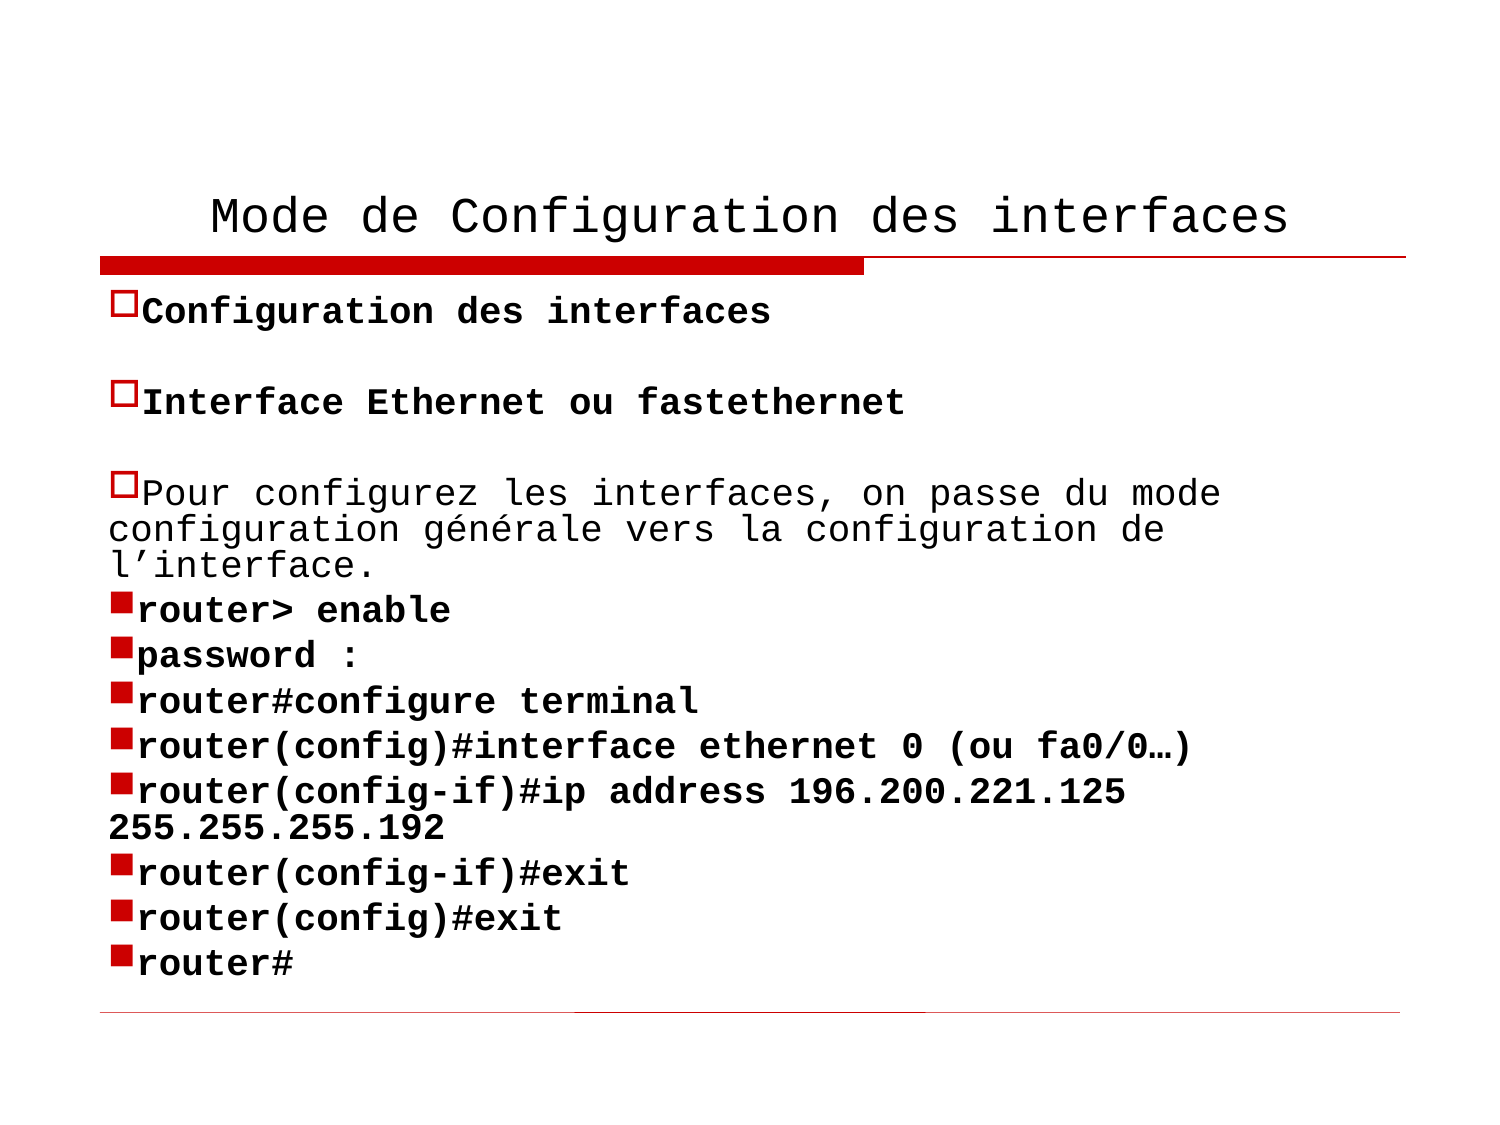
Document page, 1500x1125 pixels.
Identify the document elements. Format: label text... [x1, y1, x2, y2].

title Mode de Configuration des interfaces [94, 50, 1407, 250]
list Configuration des interfaces Interface Ethernet ou fastethernet Pour configurez les interfaces, on passe du mode configuration générale vers la configuration de l’interface. router> enable password : router#configure terminal router(config)#interface ethernet 0 (ou fa0/0…) router(config-if)#ip address 196.200.221.125 255.255.255.192 router(config-if)#exit router(config)#exit router# [92, 287, 1406, 990]
